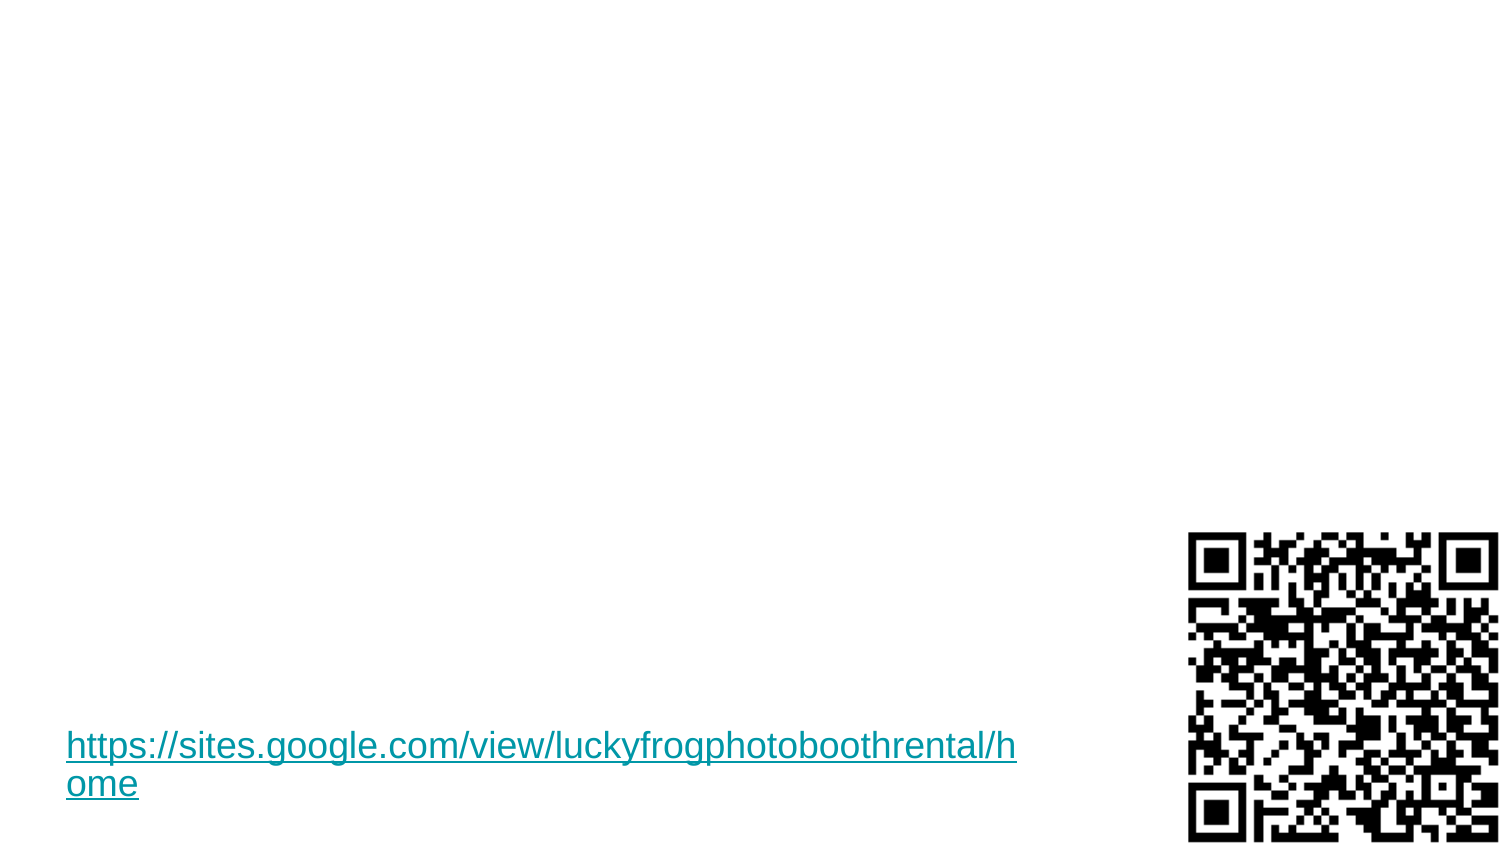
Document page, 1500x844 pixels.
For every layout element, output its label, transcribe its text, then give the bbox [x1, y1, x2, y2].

list https://sites.google.com/view/luckyfrogphotoboothrental/home [51, 694, 1036, 794]
picture [1187, 531, 1500, 844]
